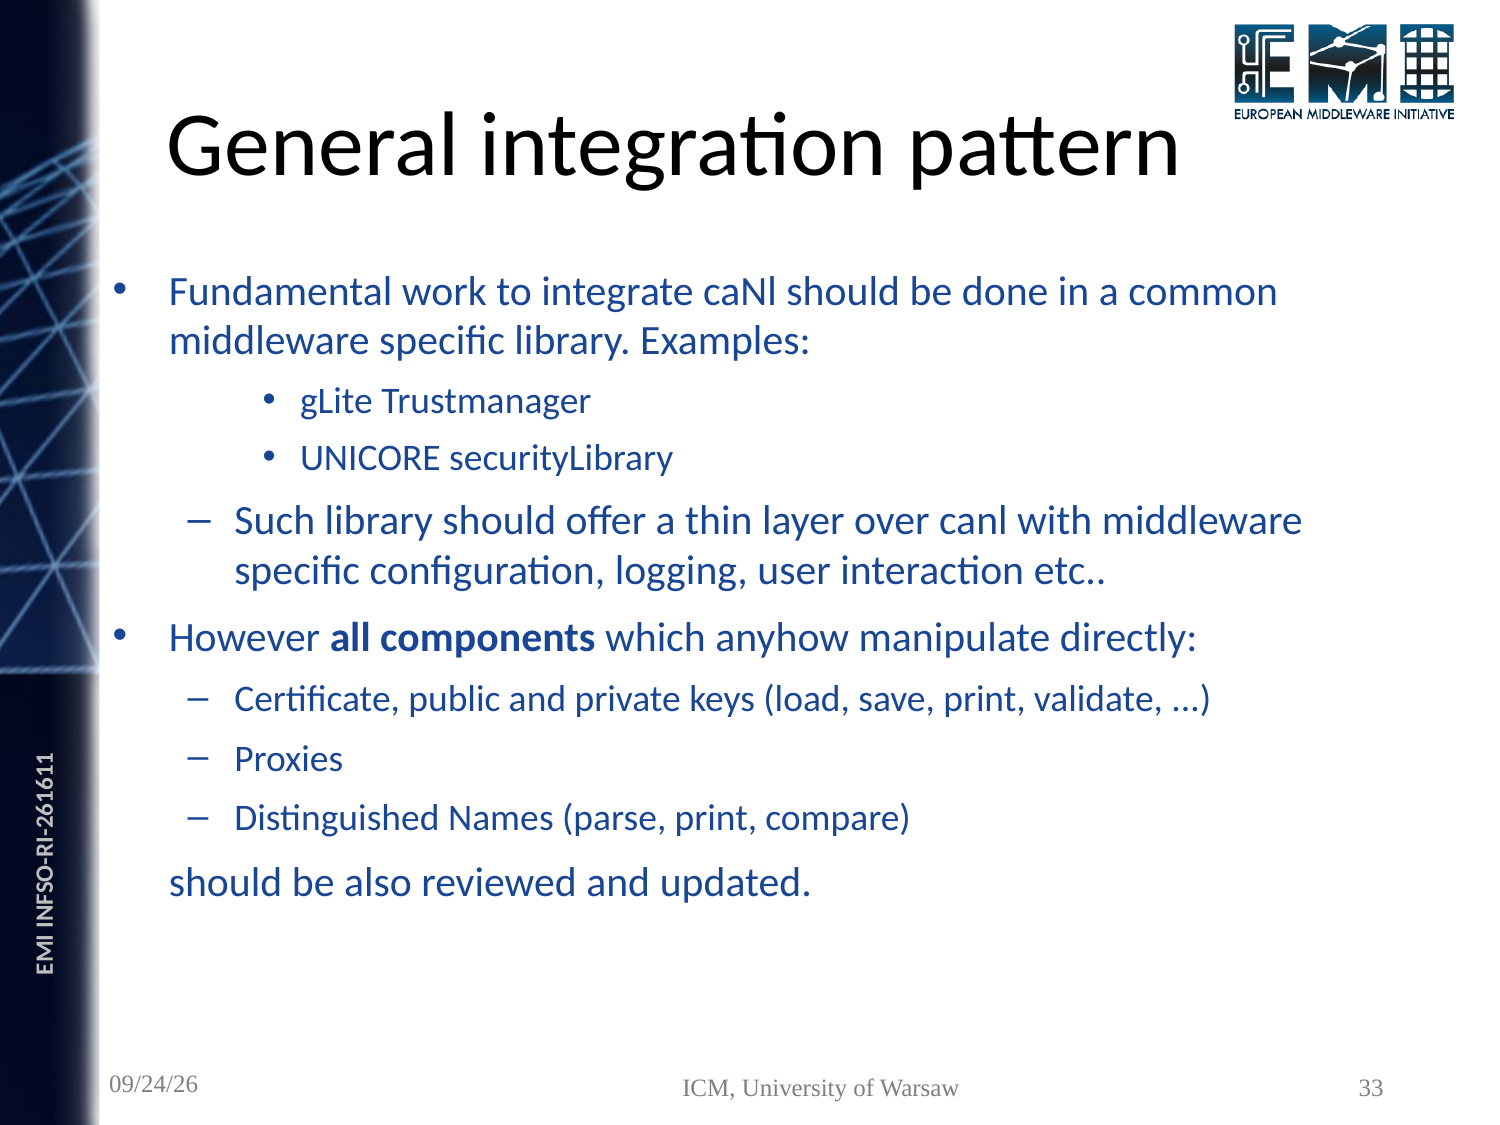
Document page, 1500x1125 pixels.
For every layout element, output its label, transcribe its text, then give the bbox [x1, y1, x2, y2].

list Fundamental work to integrate caNl should be done in a common middleware specific library. Examples: gLite Trustmanager UNICORE securityLibrary Such library should offer a thin layer over canl with middleware specific configuration, logging, user interaction etc.. However all components which anyhow manipulate directly: Certificate, public and private keys (load, save, print, validate, ...) Proxies Distinguished Names (parse, print, compare) should be also reviewed and updated. [112, 263, 1425, 1050]
picture [0, 0, 111, 1125]
picture [1185, 8, 1500, 140]
title General integration pattern [112, 28, 1238, 249]
